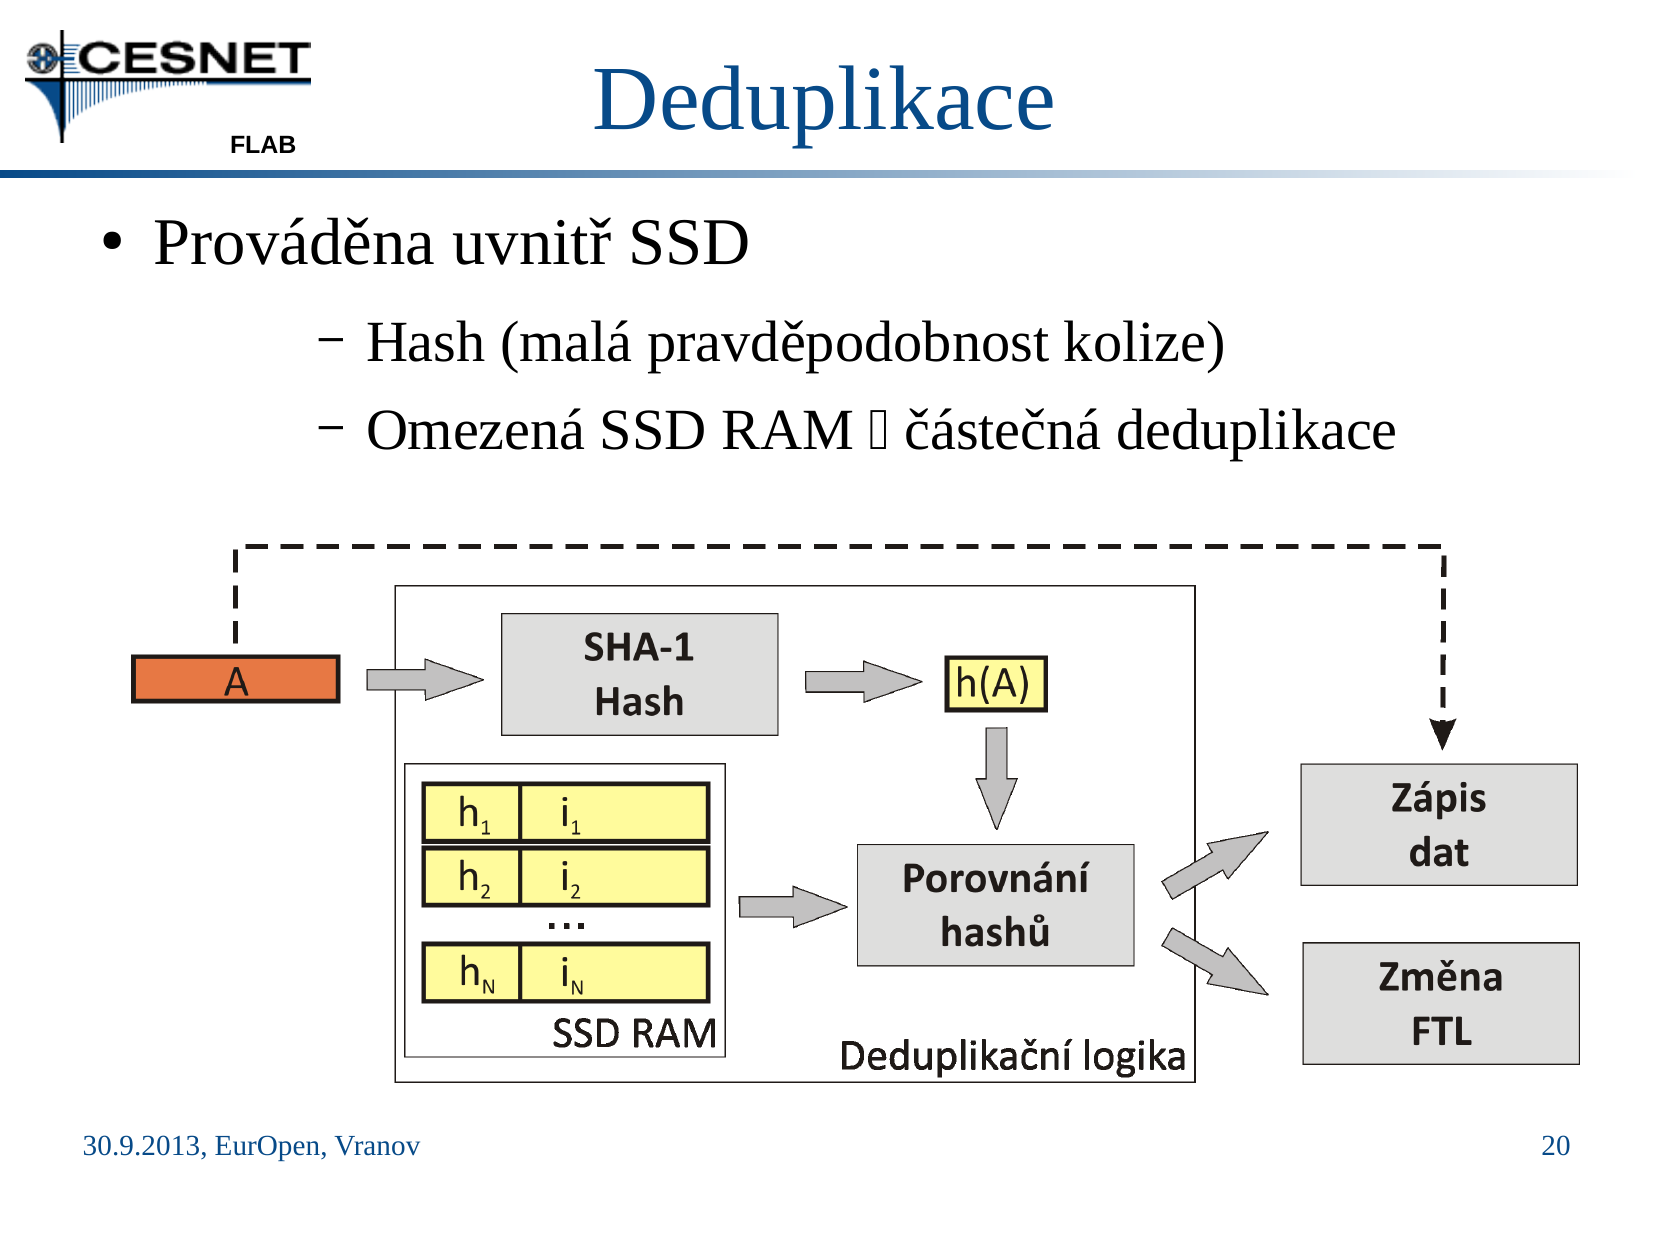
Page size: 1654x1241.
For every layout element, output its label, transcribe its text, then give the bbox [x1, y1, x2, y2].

list Prováděna uvnitř SSD Hash (malá pravděpodobnost kolize) Omezená SSD RAM " částečná deduplikace [82, 205, 1571, 925]
title Deduplikace [79, 47, 1571, 150]
picture [131, 544, 1580, 1083]
picture [25, 30, 311, 143]
